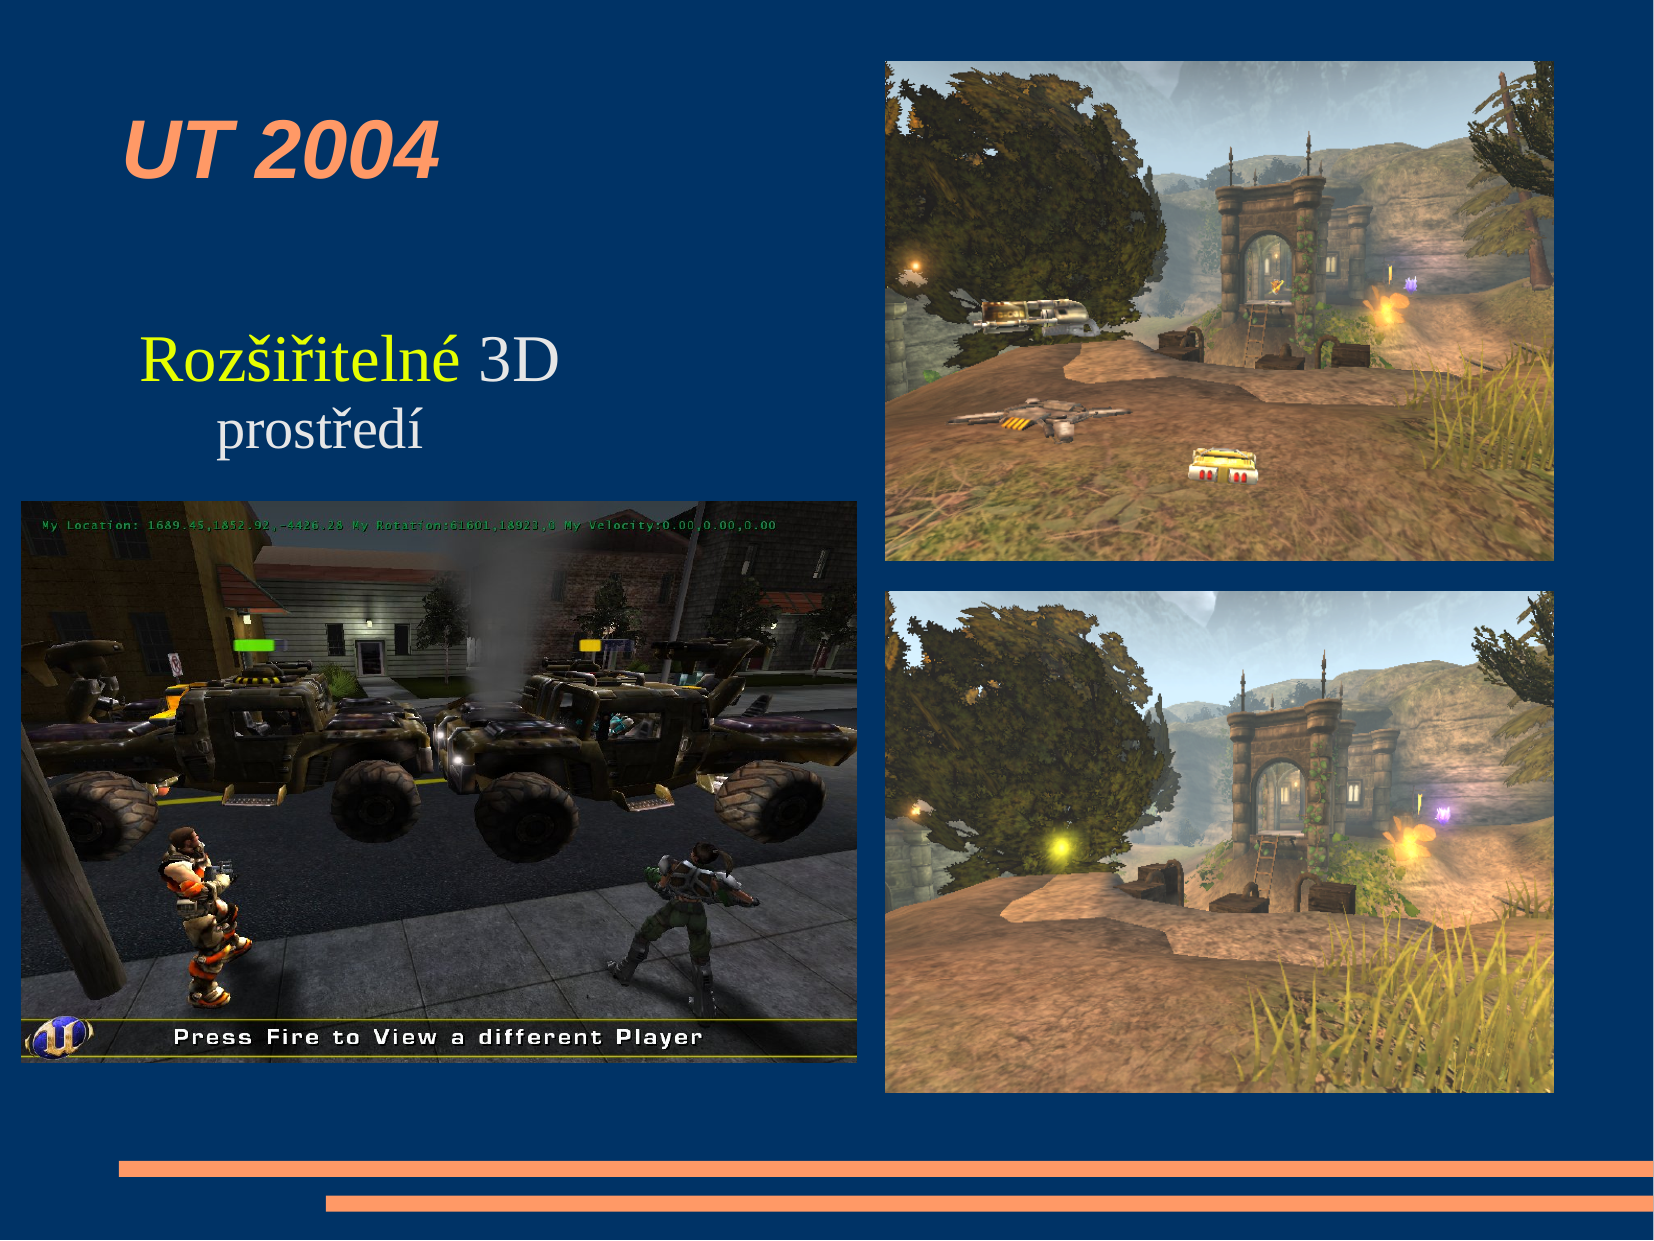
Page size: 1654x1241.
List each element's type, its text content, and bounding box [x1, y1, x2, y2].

title UT 2004 [121, 53, 1534, 247]
picture [885, 61, 1554, 562]
list Rozšiřitelné 3D prostředí [121, 322, 1561, 1118]
picture [885, 591, 1554, 1093]
picture [21, 501, 857, 1063]
